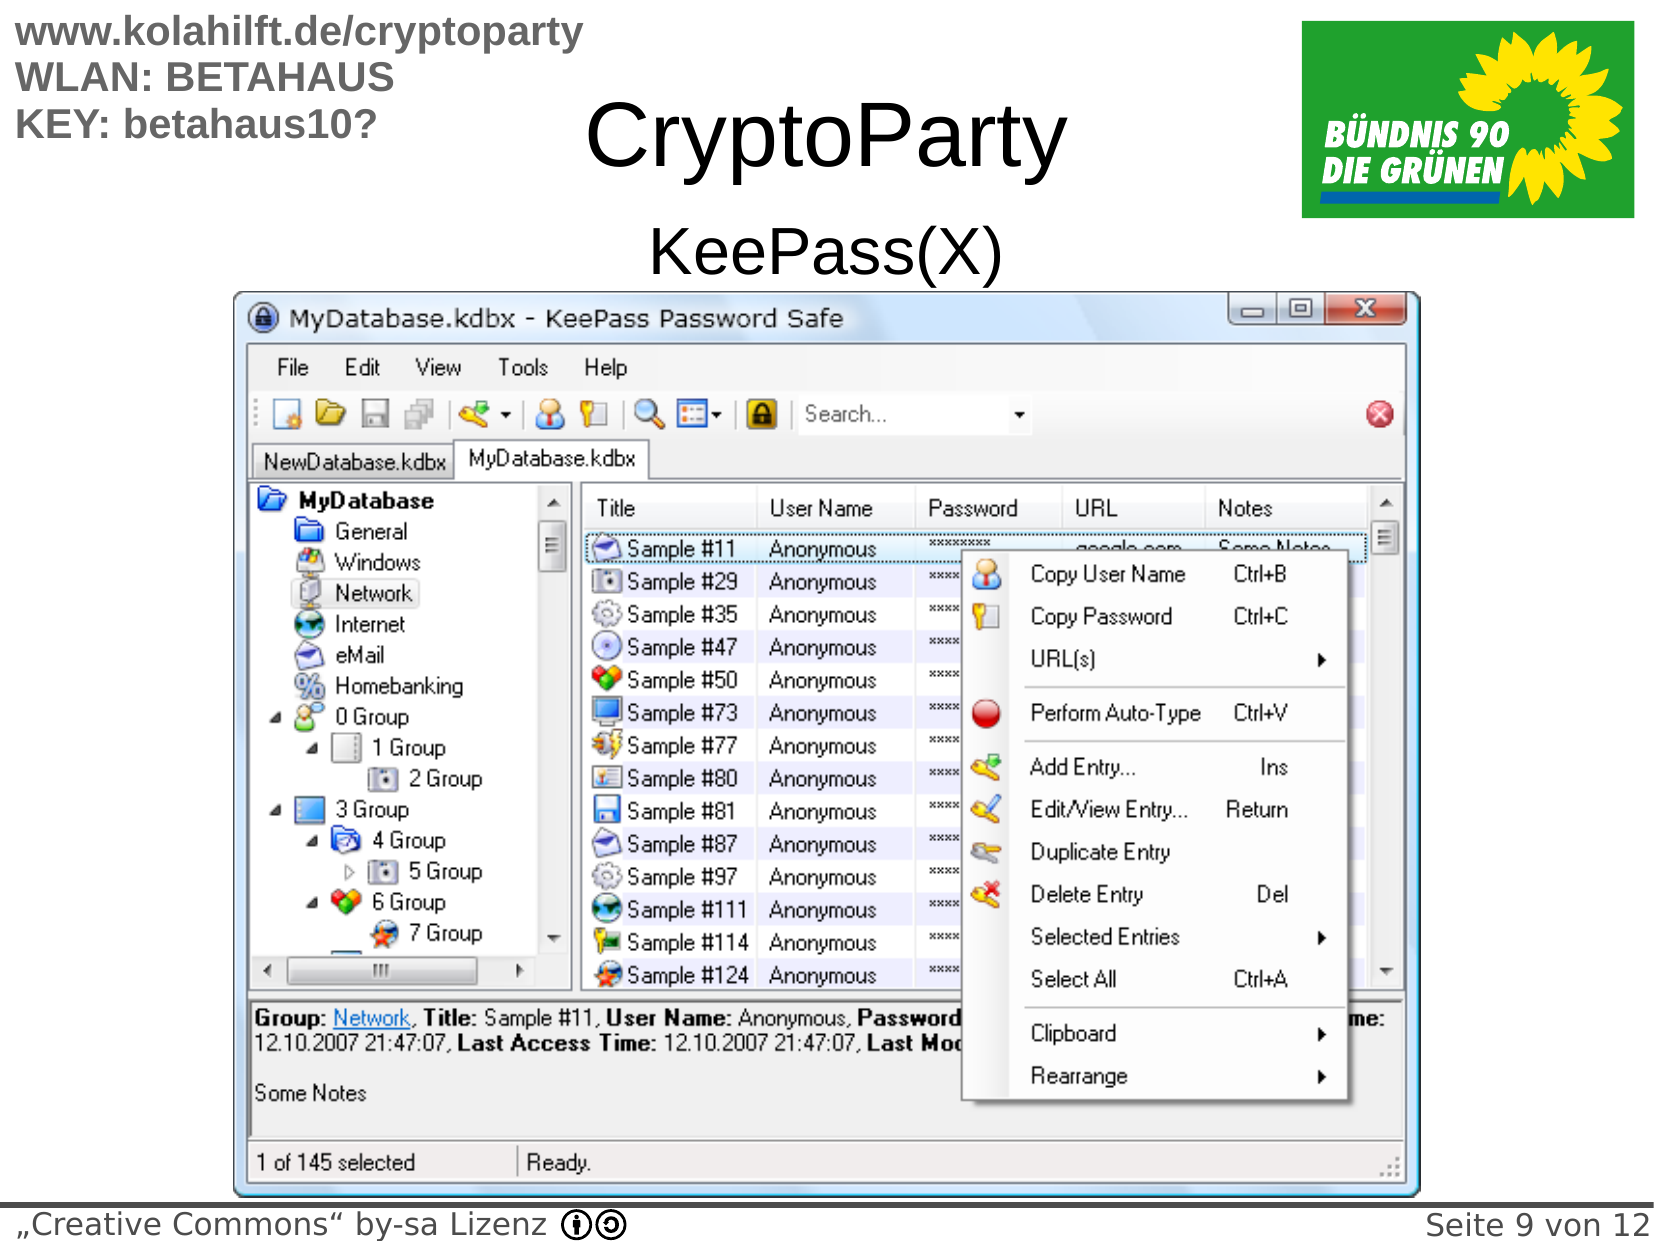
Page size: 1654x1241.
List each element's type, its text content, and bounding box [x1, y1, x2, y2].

picture [233, 291, 1421, 1198]
text_box KeePass(X) [59, 206, 1595, 372]
